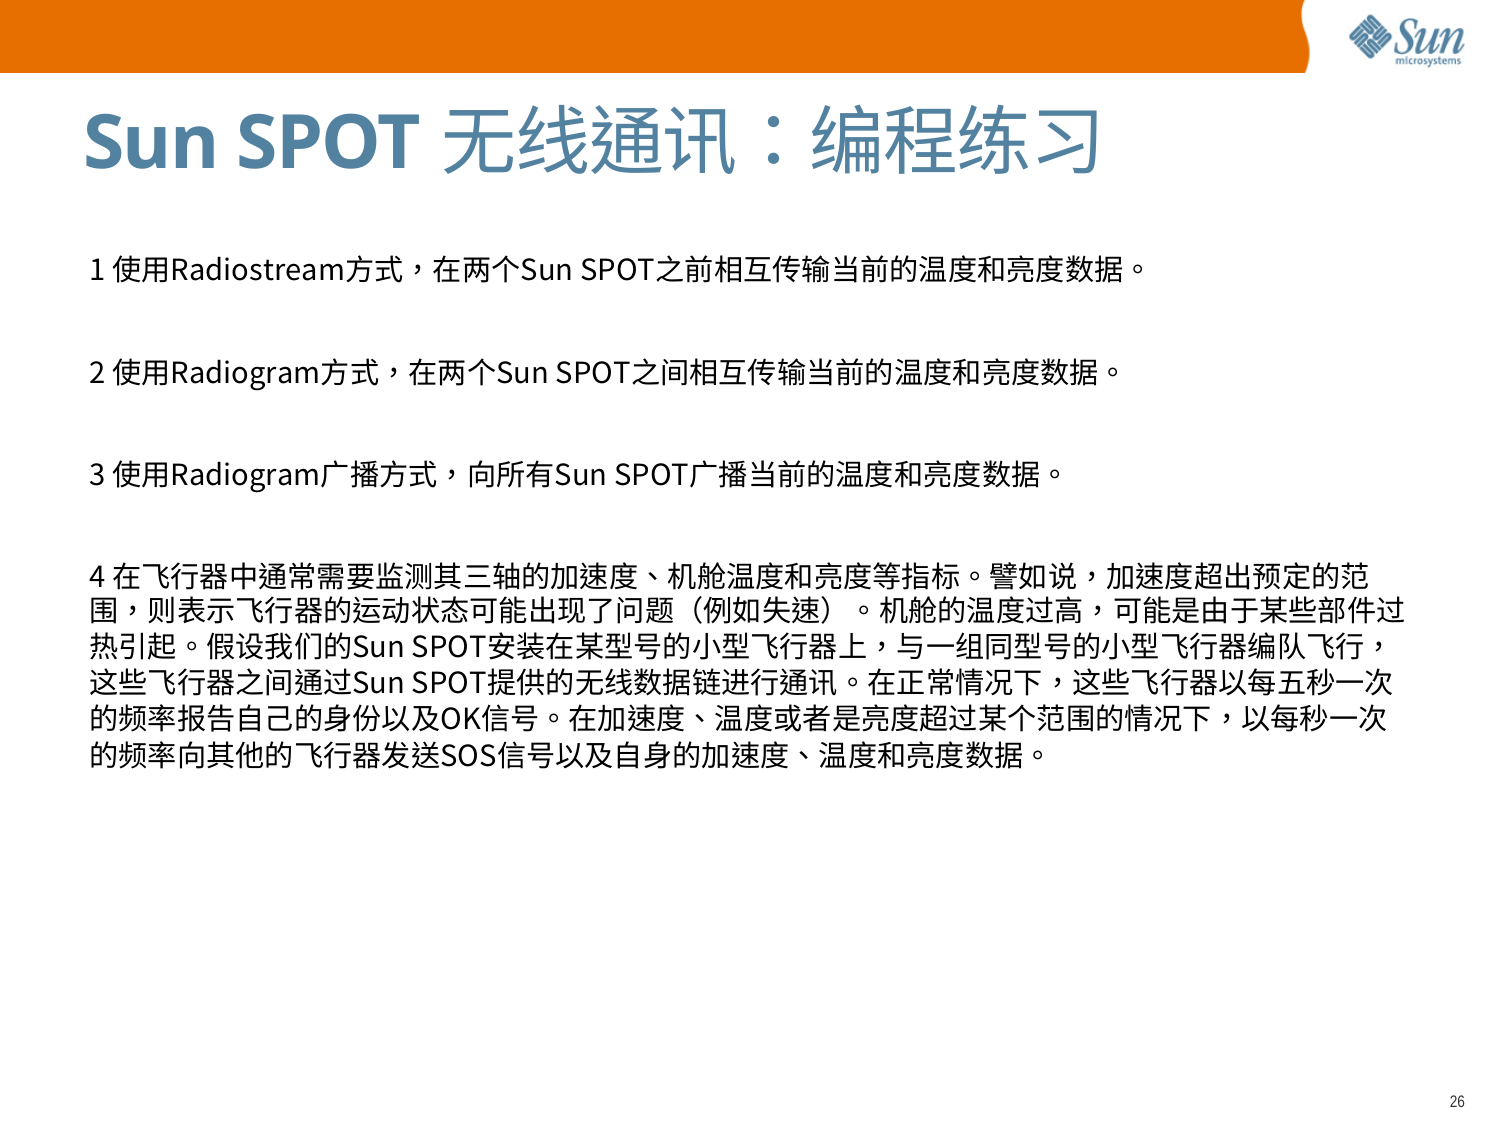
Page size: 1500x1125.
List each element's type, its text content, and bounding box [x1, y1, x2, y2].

picture [0, 0, 1500, 73]
text_box 1 使用Radiostream方式，在两个Sun SPOT之前相互传输当前的温度和亮度数据。 2 使用Radiogram方式，在两个Sun SPOT之间相互传输当前的温度和亮度数据。 3 使用Radiogram广播方式，向所有Sun SPOT广播当前的温度和亮度数据。 4 在飞行器中通常需要监测其三轴的加速度、机舱温度和亮度等指标。譬如说，加速度超出预定的范围，则表示飞行器的运动状态可能出现了问题（例如失速）。机舱的温度过高，可能是由于某些部件过热引起。假设我们的Sun SPOT安装在某型号的小型飞行器上，与一组同型号的小型飞行器编队飞行，这些飞行器之间通过Sun SPOT提供的无线数据链进行通讯。在正常情况下，这些飞行器以每五秒一次的频率报告自己的身份以及OK信号。在加速度、温度或者是亮度超过某个范围的情况下，以每秒一次的频率向其他的飞行器发送SOS信号以及自身的加速度、温度和亮度数据。 [89, 251, 1408, 816]
title Sun SPOT无线通讯：编程练习 [83, 94, 1446, 199]
